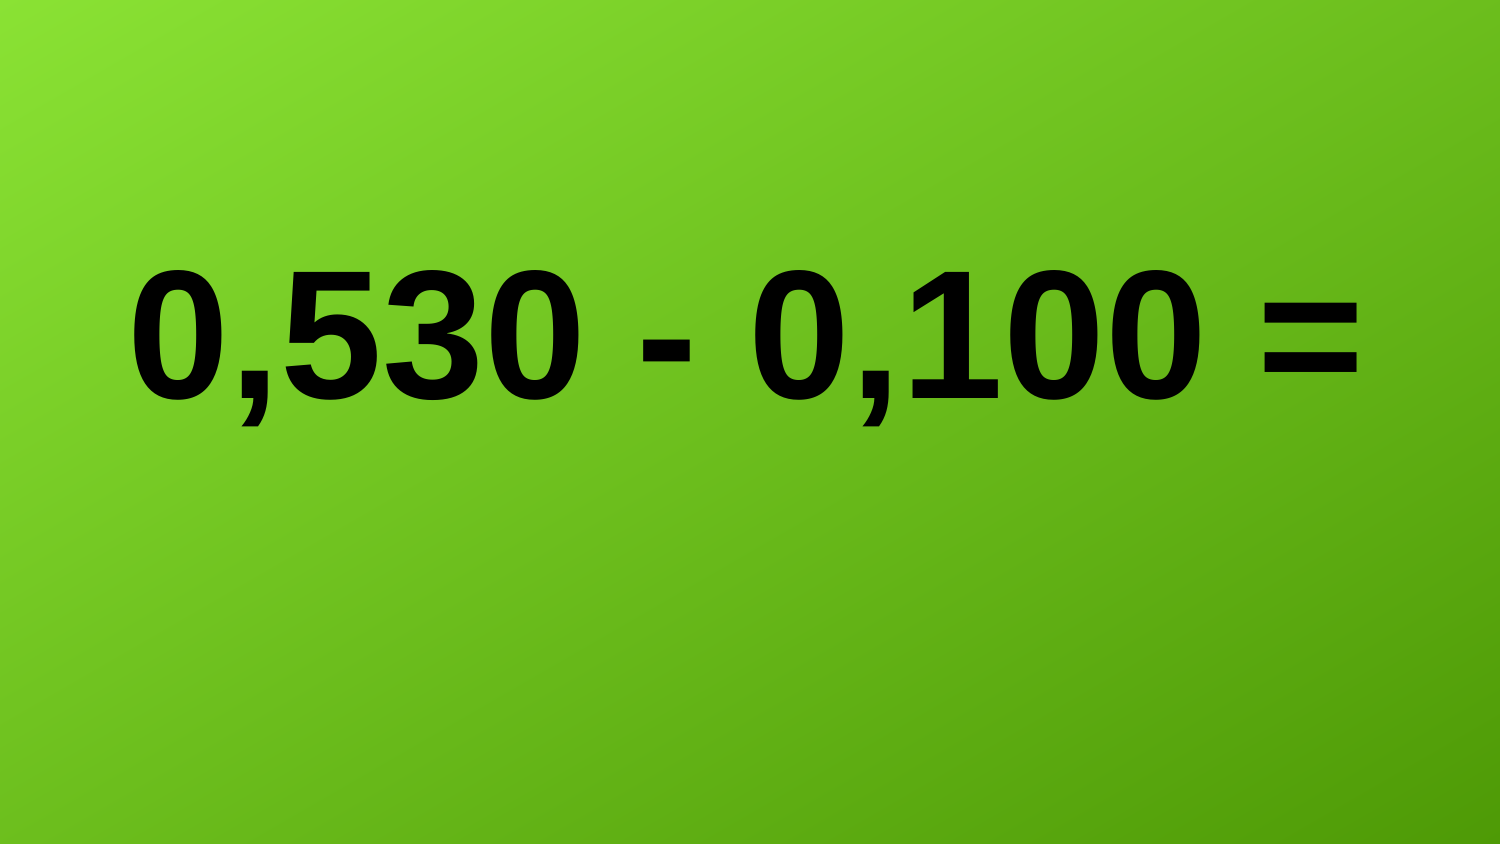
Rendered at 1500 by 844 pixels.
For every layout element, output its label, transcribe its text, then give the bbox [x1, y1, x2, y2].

title 0,530 - 0,100 = [112, 259, 1388, 450]
